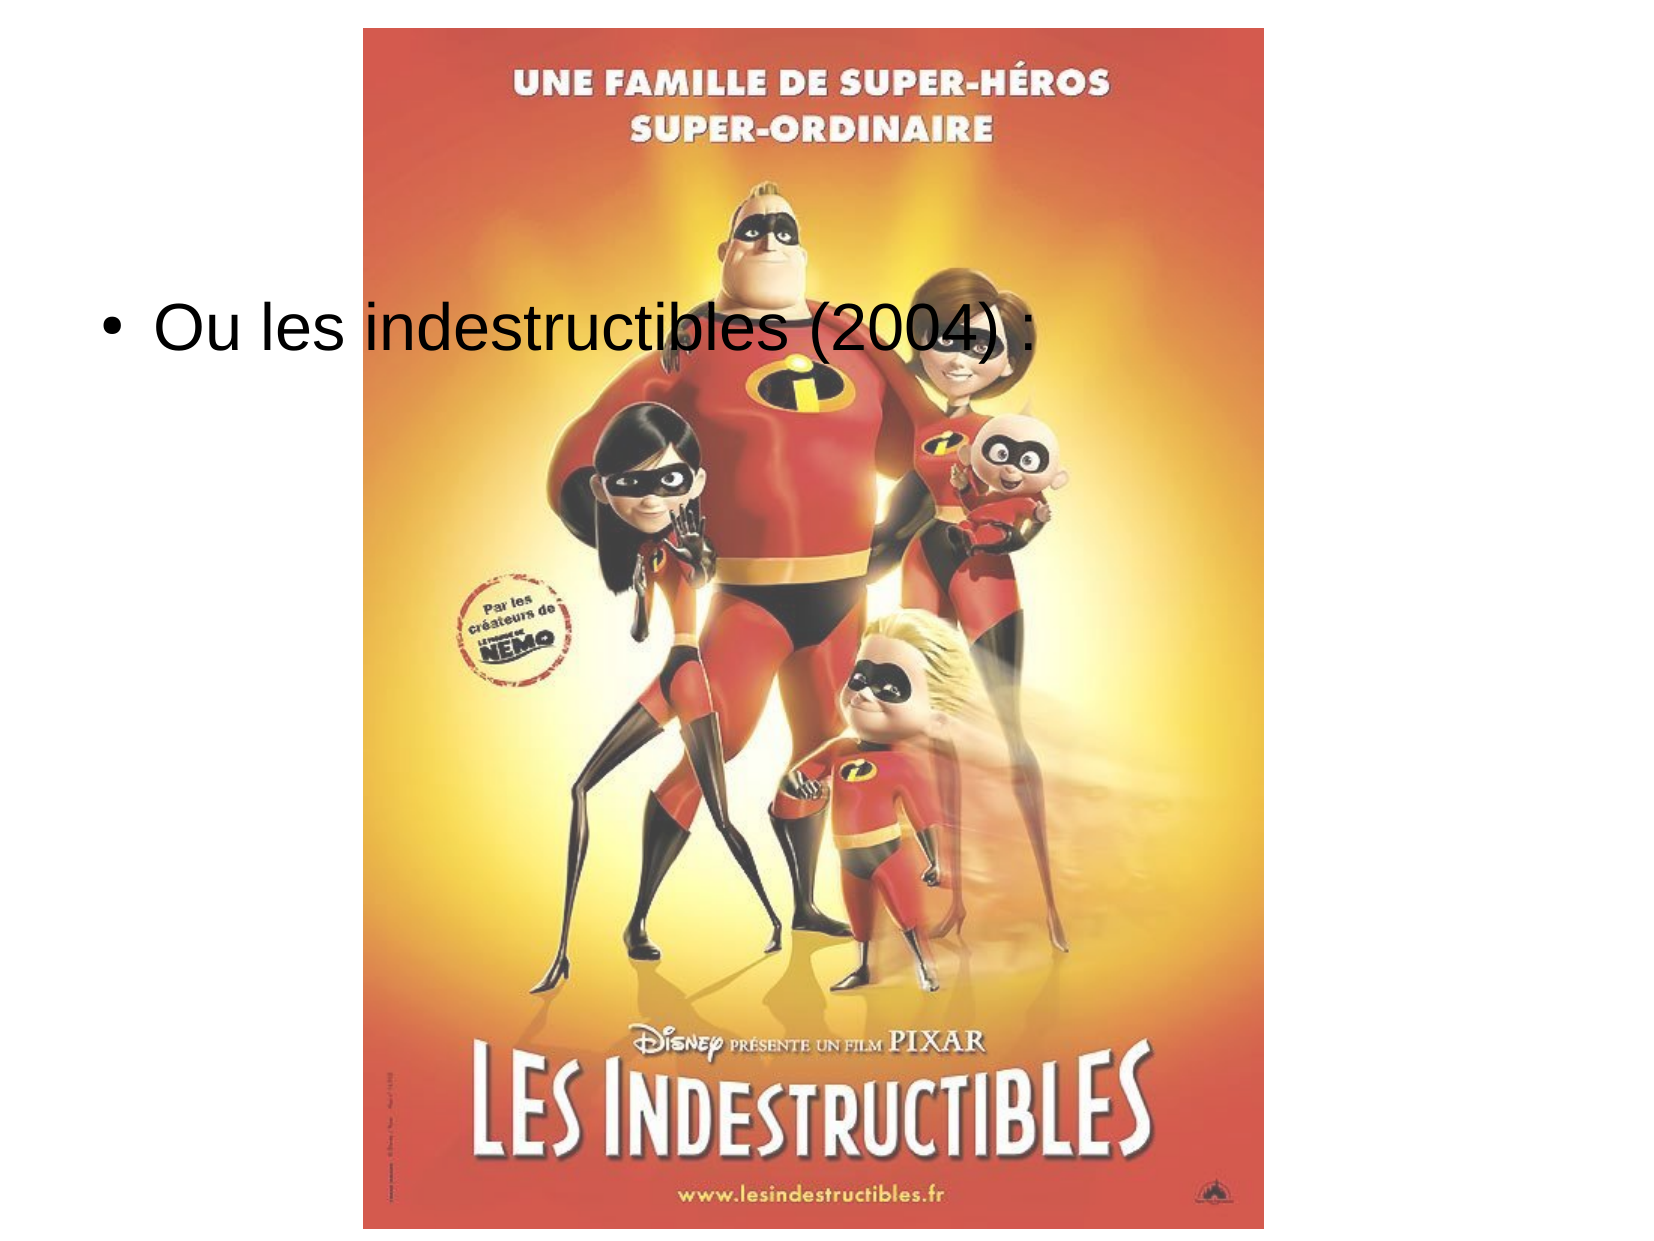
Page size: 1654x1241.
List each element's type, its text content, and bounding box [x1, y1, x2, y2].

list Ou les indestructibles (2004) : [82, 290, 1571, 1109]
picture [363, 1109, 1264, 1229]
picture [363, 28, 1264, 290]
